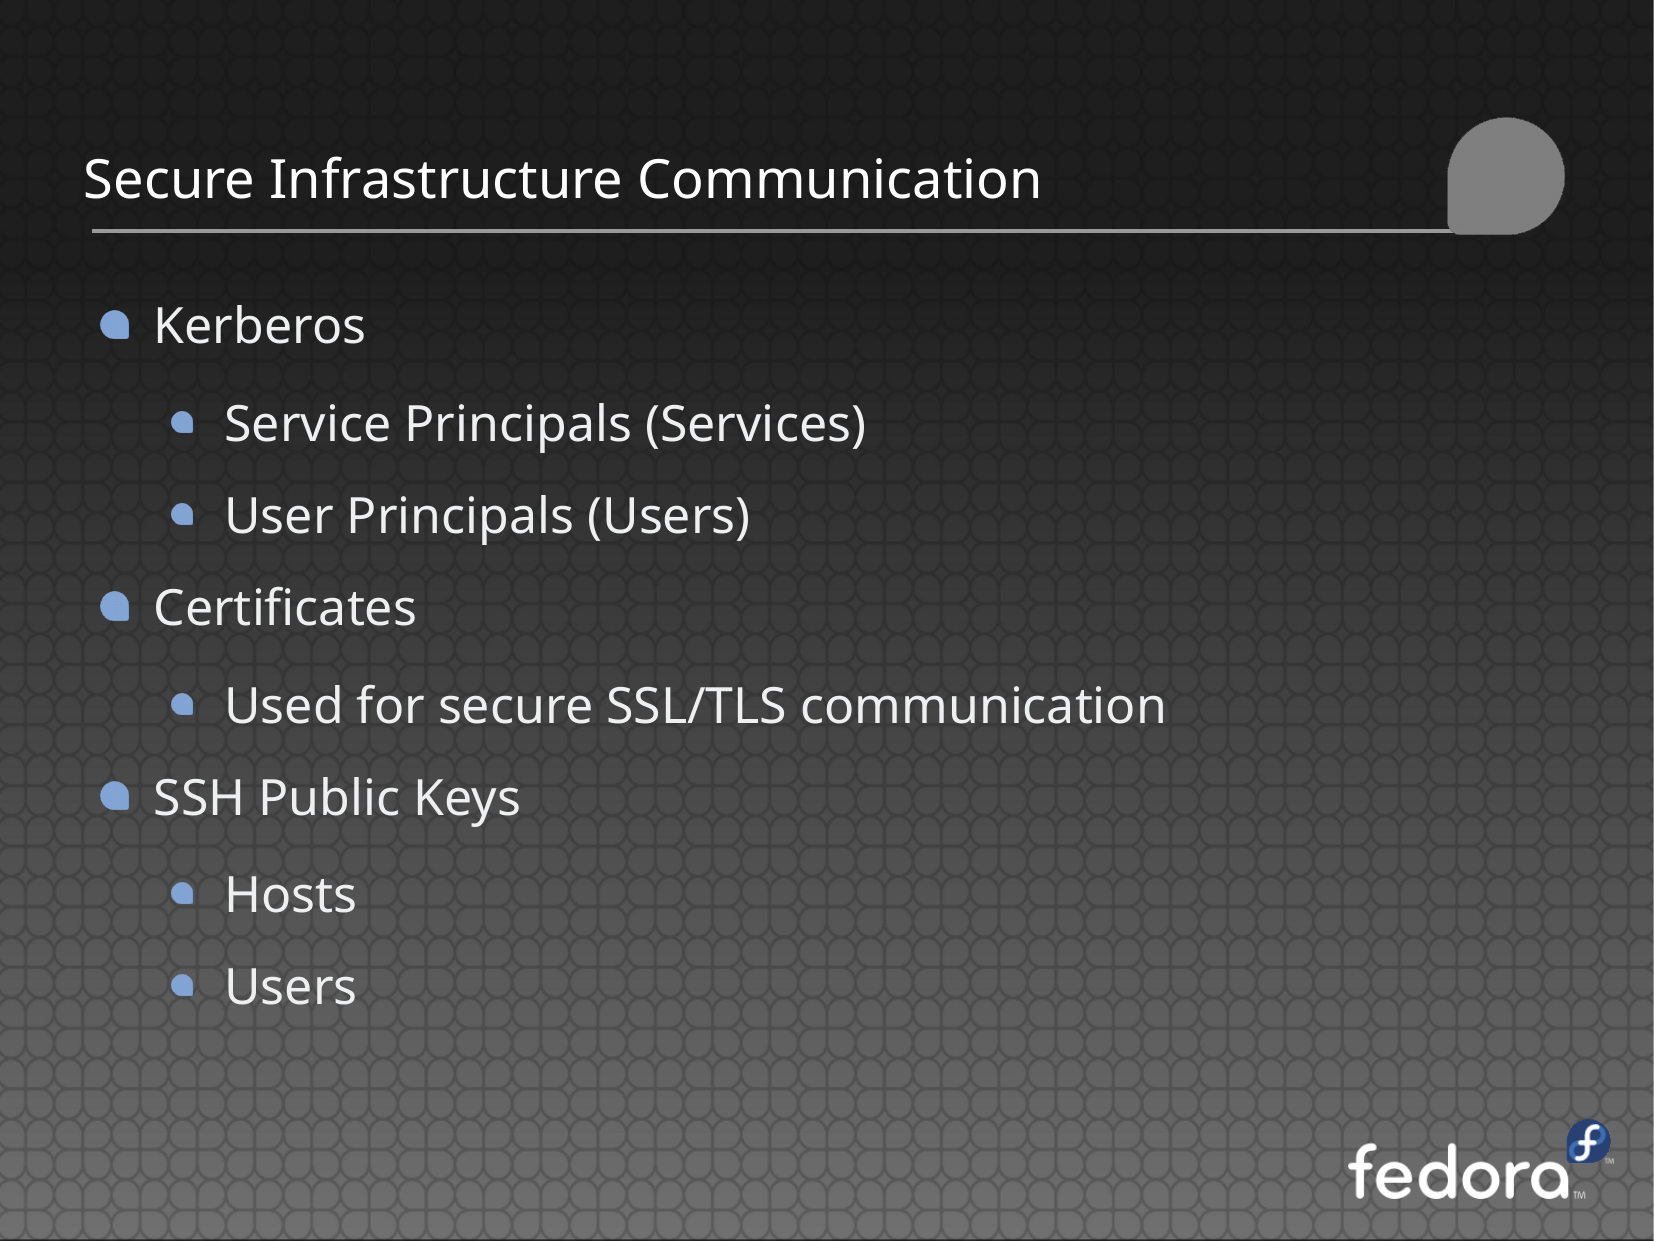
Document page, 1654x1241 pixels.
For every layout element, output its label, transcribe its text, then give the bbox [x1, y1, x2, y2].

picture [0, 0, 1654, 1241]
list Kerberos Service Principals (Services) User Principals (Users) Certificates Used for secure SSL/TLS communication SSH Public Keys Hosts Users [82, 290, 1571, 1010]
title Secure Infrastructure Communication [0, 109, 1489, 246]
